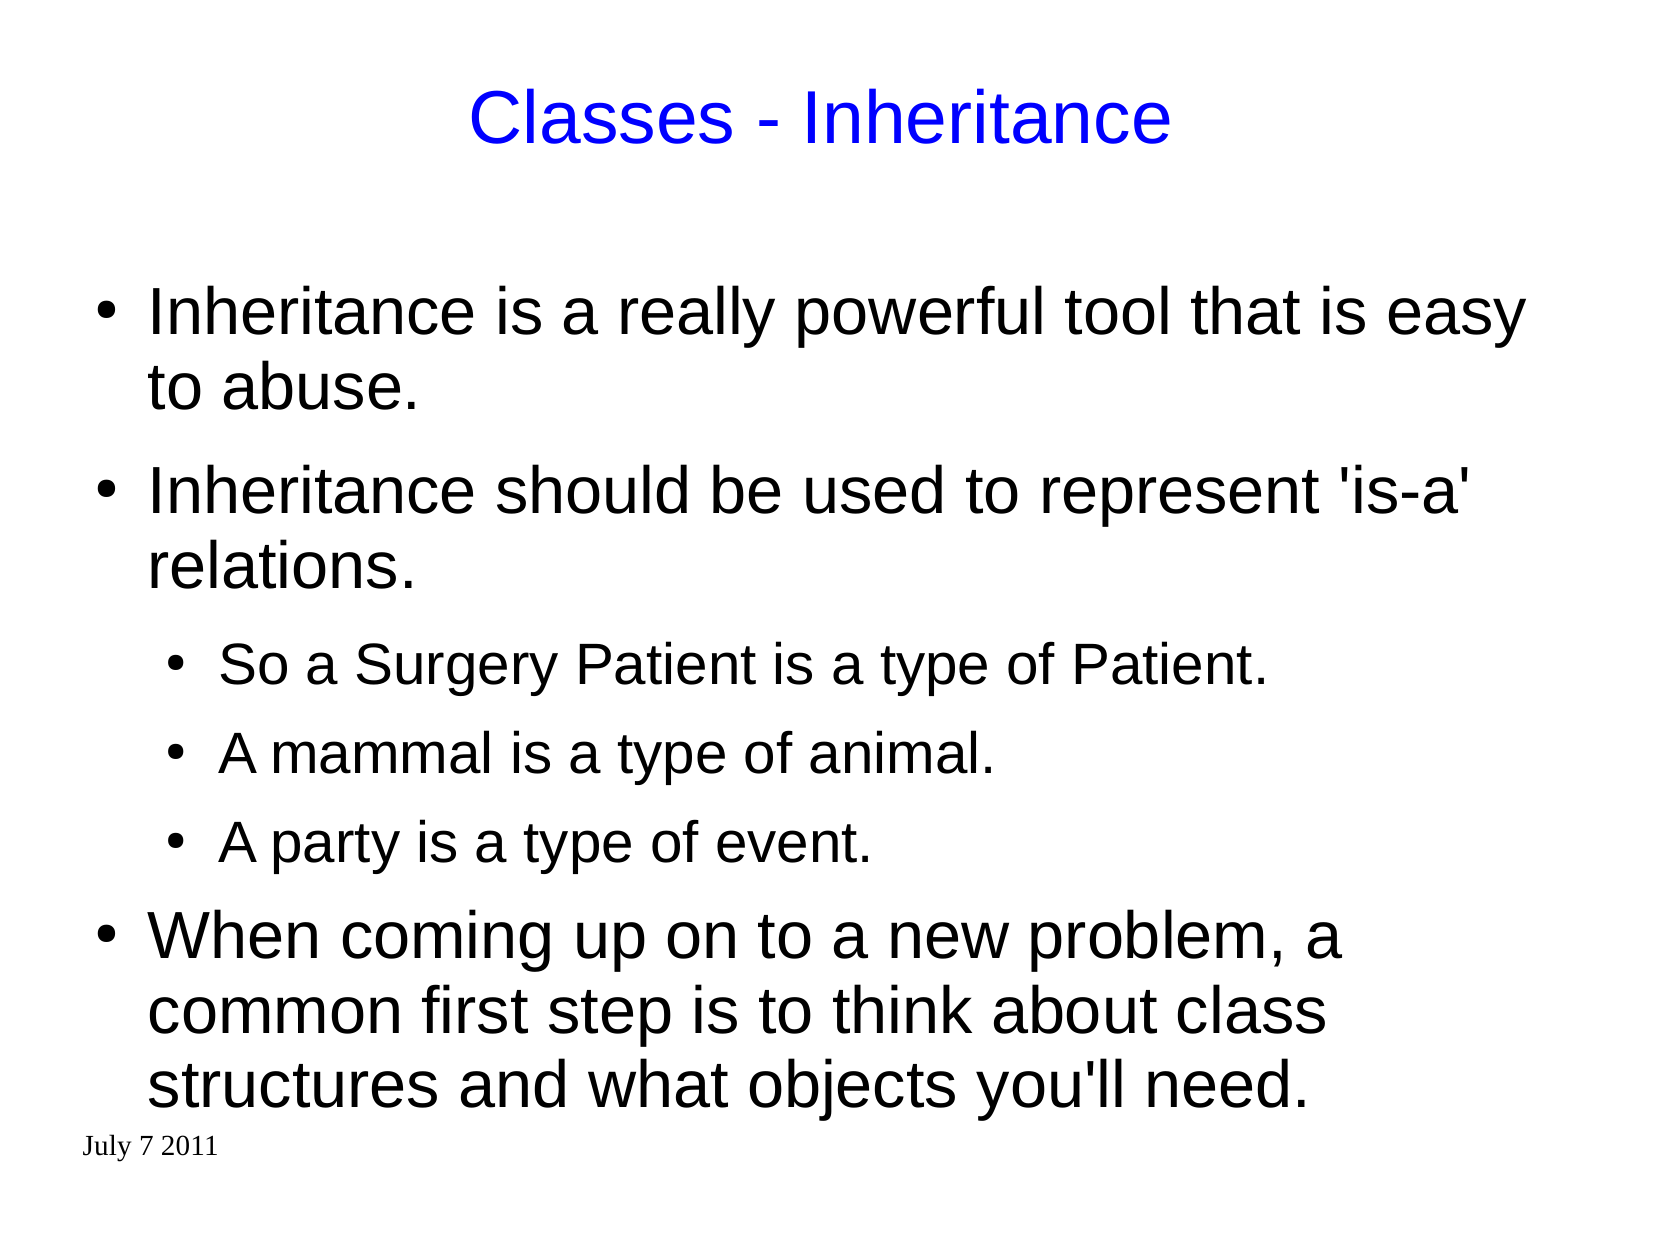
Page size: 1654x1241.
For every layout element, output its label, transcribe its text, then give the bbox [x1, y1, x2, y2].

list Inheritance is a really powerful tool that is easy to abuse. Inheritance should be used to represent 'is-a' relations. So a Surgery Patient is a type of Patient. A mammal is a type of animal. A party is a type of event. When coming up on to a new problem, a common first step is to think about class structures and what objects you'll need. [76, 274, 1565, 1121]
title Classes - Inheritance [76, 58, 1565, 178]
